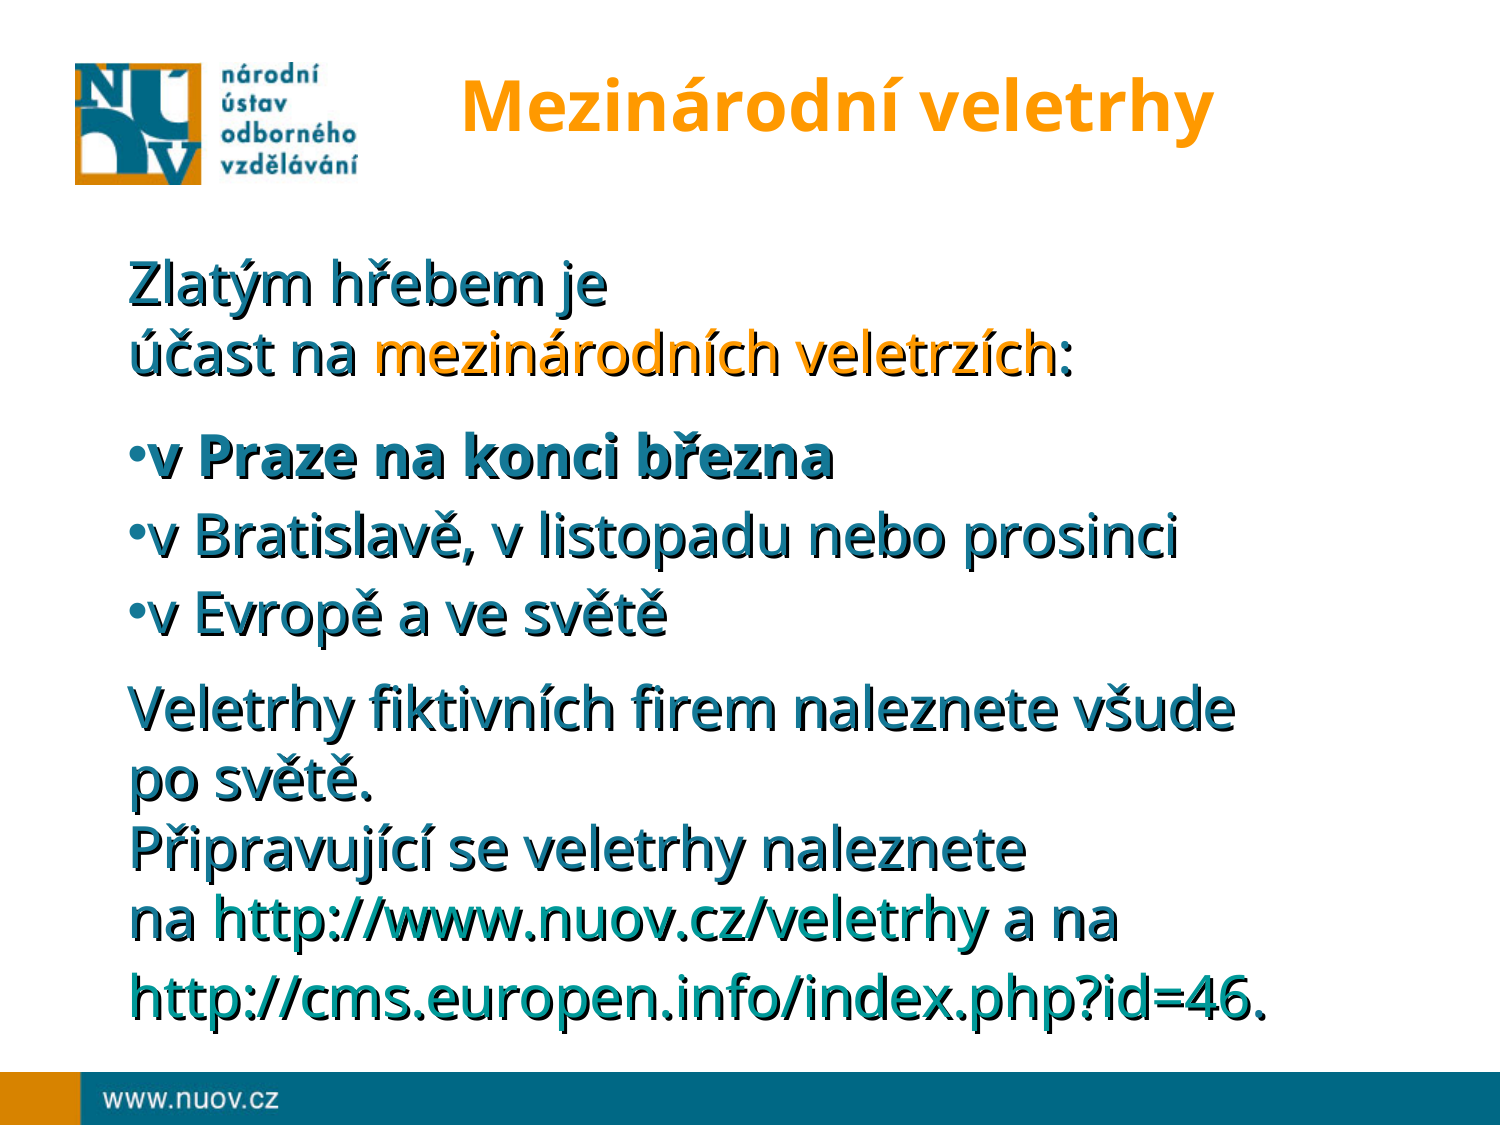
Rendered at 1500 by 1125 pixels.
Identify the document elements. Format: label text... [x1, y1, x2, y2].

text_box [0, 1072, 1500, 1125]
text_box [75, 62, 358, 185]
title Mezinárodní veletrhy [399, 0, 1500, 203]
text_box Zlatým hřebem je účast na mezinárodních veletrzích: v Praze na konci března v Bratislavě, v listopadu nebo prosinci v Evropě a ve světě Veletrhy fiktivních firem naleznete všude po světě. Připravující se veletrhy naleznete na http://www.nuov.cz/veletrhy a na http://cms.europen.info/index.php?id=46. [112, 237, 1425, 1047]
